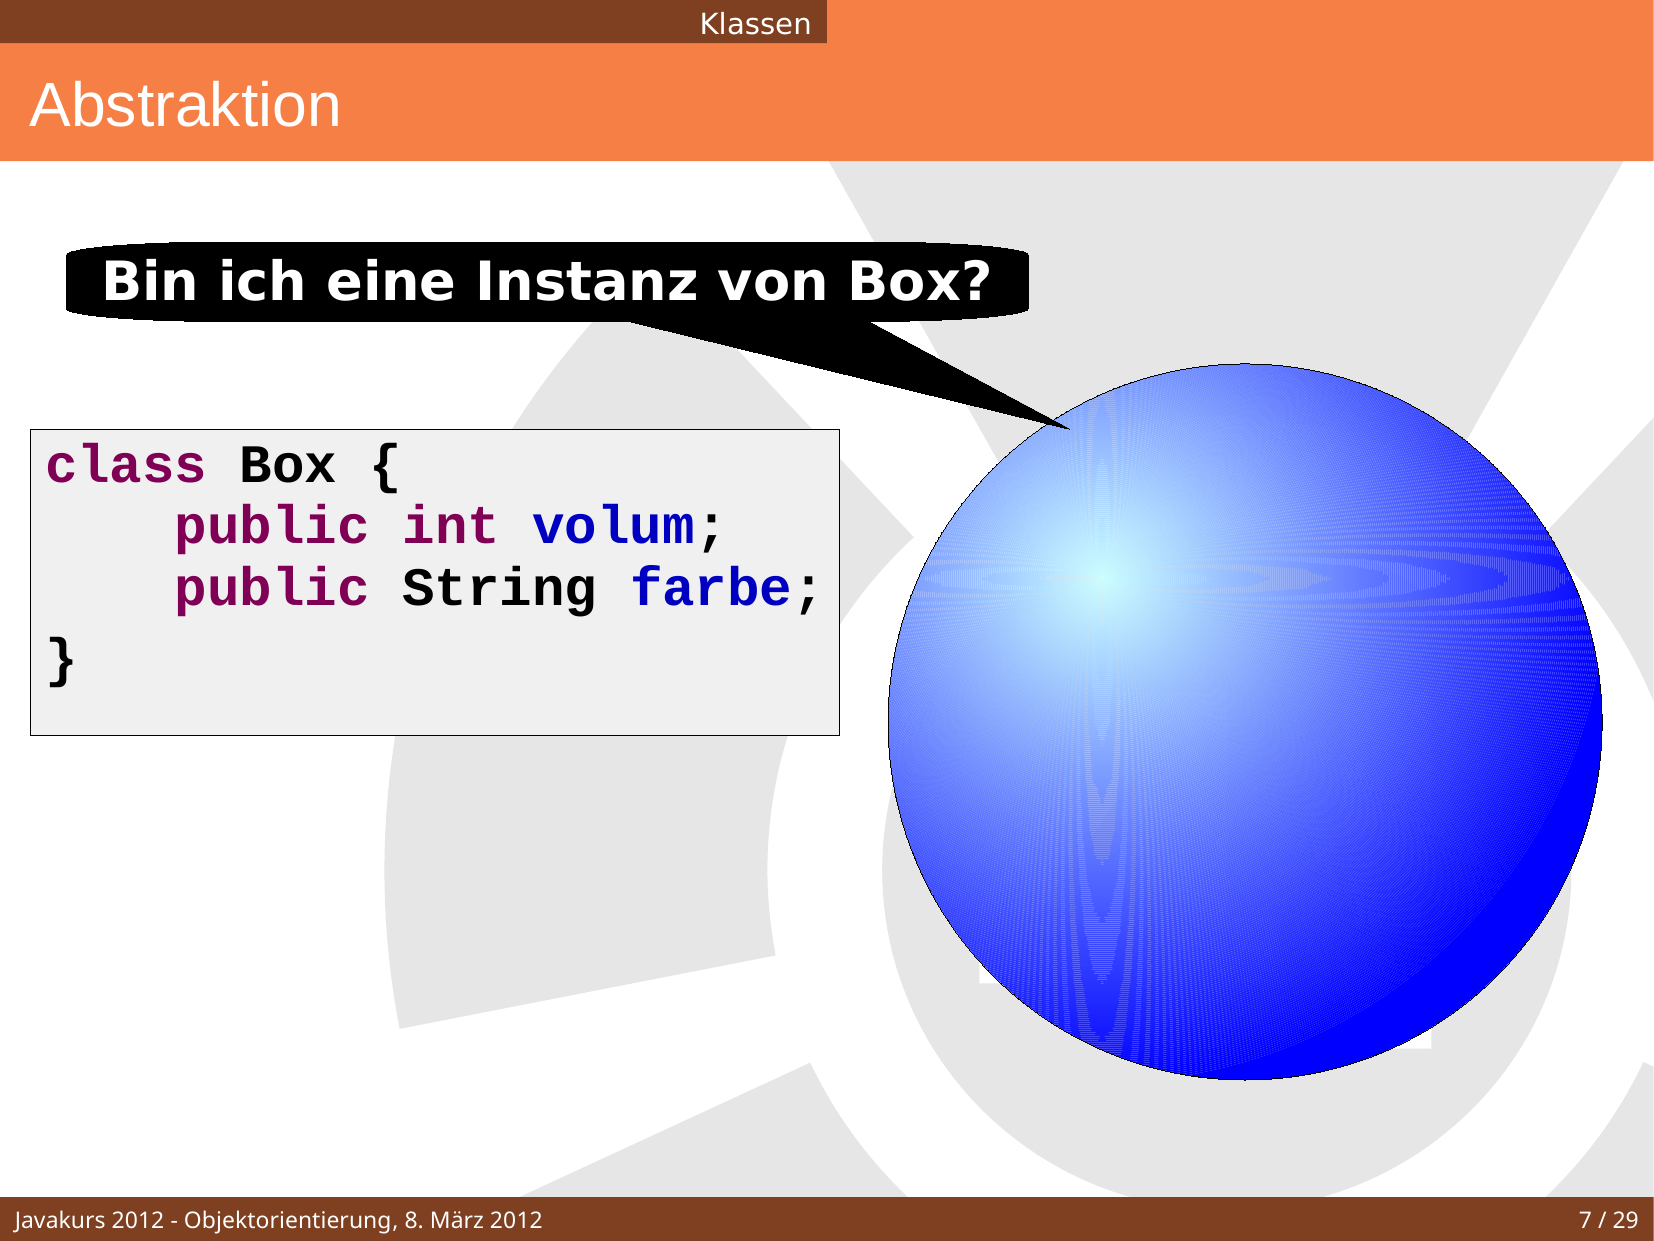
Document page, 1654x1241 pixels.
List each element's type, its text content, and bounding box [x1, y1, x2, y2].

text_box Bin ich eine Instanz von Box? [66, 242, 1070, 430]
table_header [0, 430, 29, 482]
title Abstraktion [29, 67, 1595, 143]
text_box Klassen [29, 0, 827, 50]
text_box [888, 363, 1603, 1081]
text_box class Box { public int volum; public String farbe; } [30, 429, 840, 736]
table_cell [0, 482, 29, 535]
table_cell [0, 535, 29, 588]
table_cell [0, 588, 29, 715]
